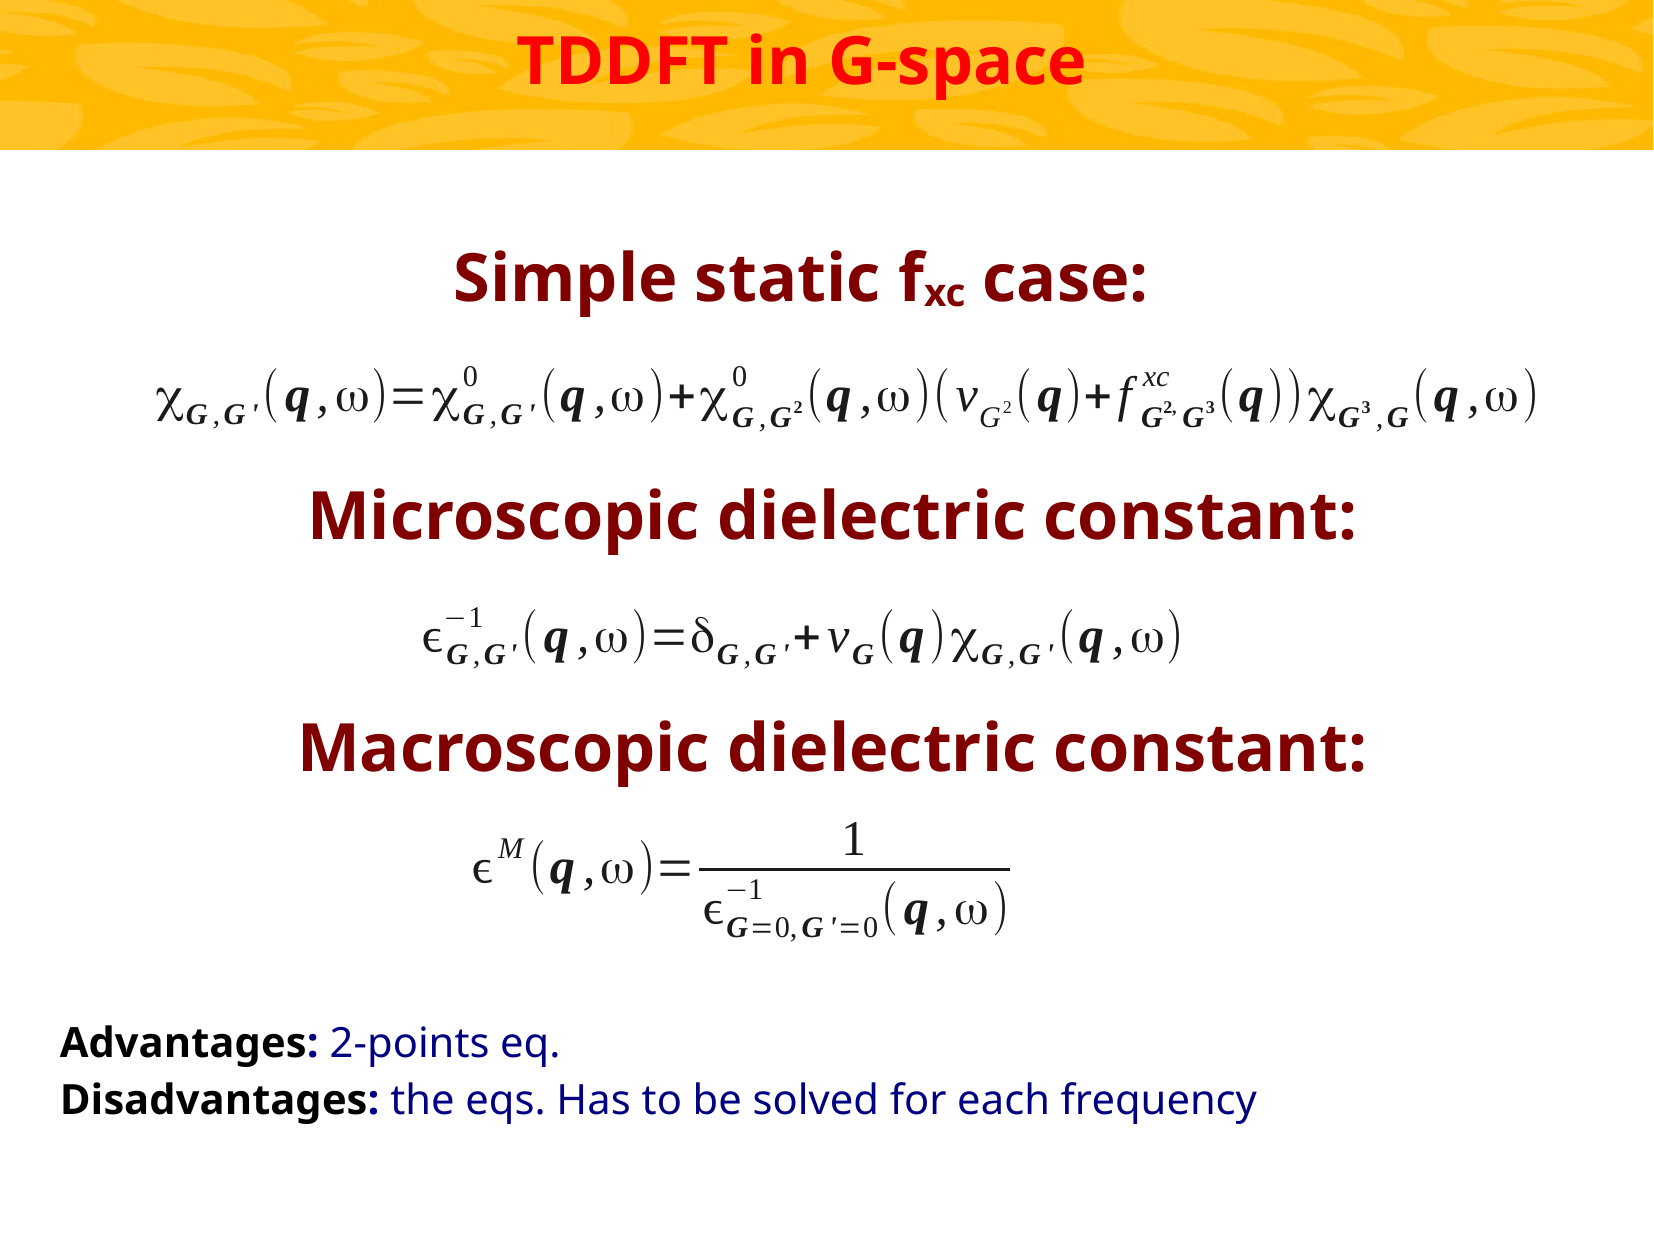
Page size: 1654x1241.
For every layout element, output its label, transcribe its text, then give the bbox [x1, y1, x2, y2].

text_box Microscopic dielectric constant: [165, 461, 1501, 586]
text_box Macroscopic dielectric constant: [165, 692, 1501, 817]
picture [0, 0, 1654, 151]
text_box TDDFT in G-space [14, 6, 1590, 131]
text_box Advantages: 2-points eq. Disadvantages: the eqs. Has to be solved for each frequency [45, 1005, 1576, 1157]
text_box Simple static fxc case: [300, 222, 1303, 361]
chart [414, 600, 1191, 671]
chart [465, 817, 1019, 944]
chart [148, 360, 1546, 435]
